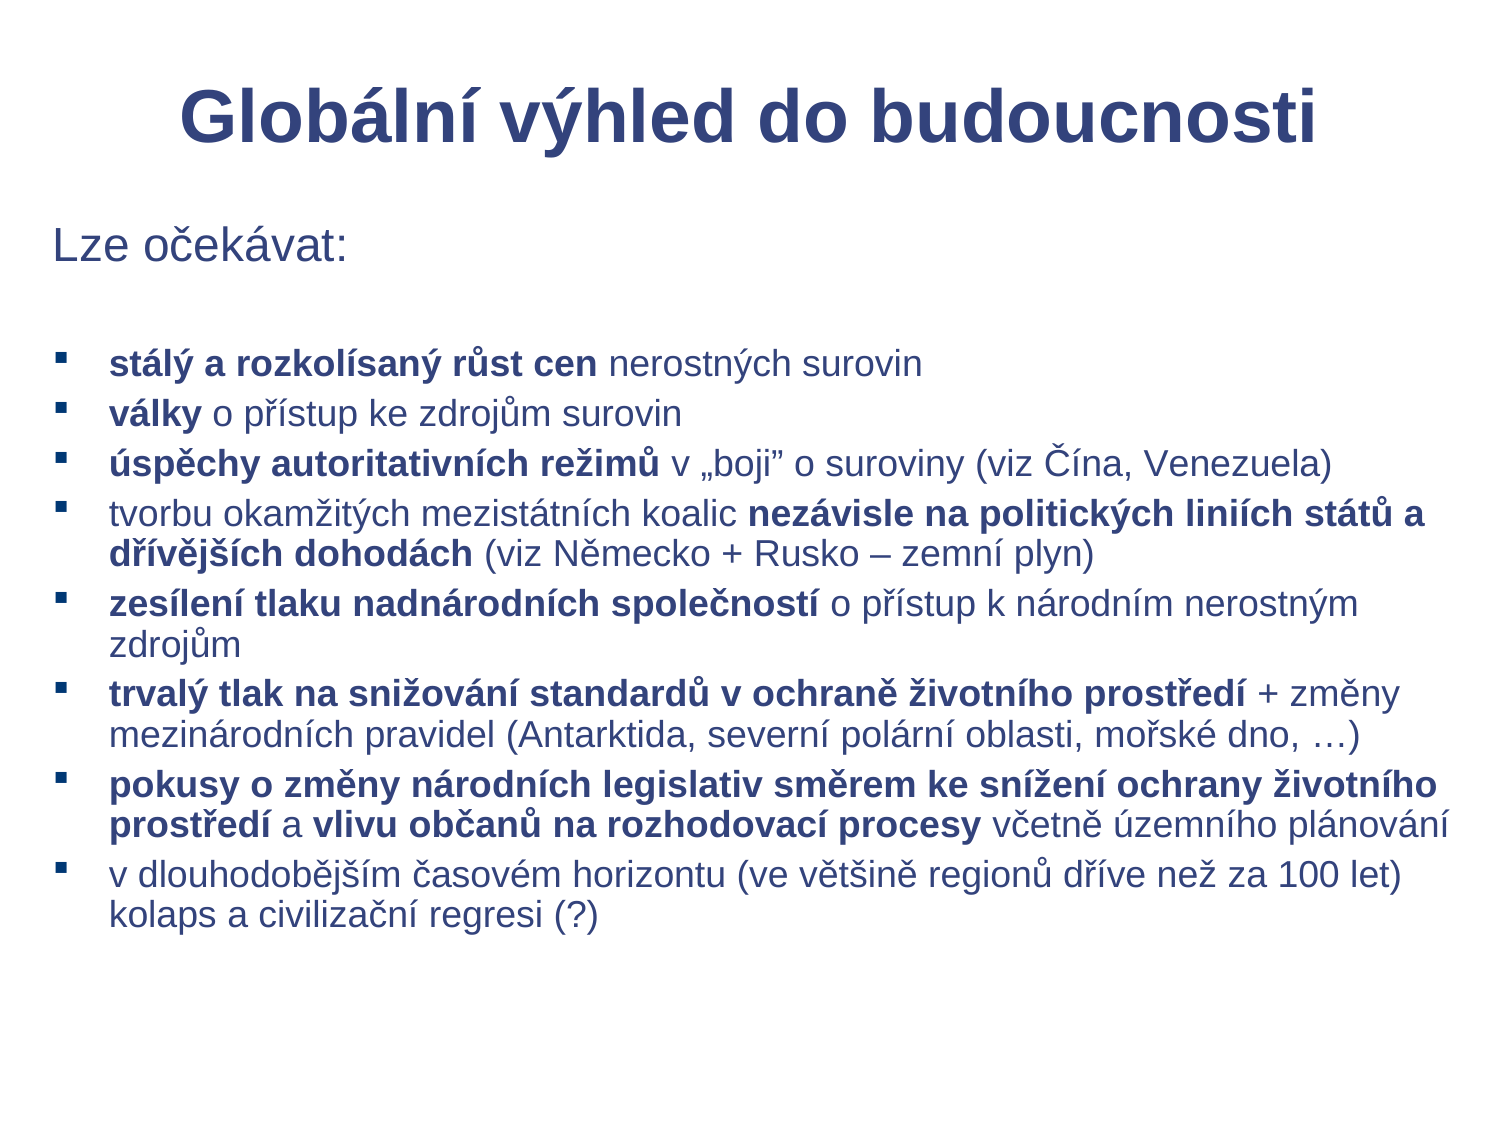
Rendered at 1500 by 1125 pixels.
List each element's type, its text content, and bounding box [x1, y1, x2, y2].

list Lze očekávat: stálý a rozkolísaný růst cen nerostných surovin války o přístup ke zdrojům surovin úspěchy autoritativních režimů v „boji” o suroviny (viz Čína, Venezuela) tvorbu okamžitých mezistátních koalic nezávisle na politických liniích států a dřívějších dohodách (viz Německo + Rusko – zemní plyn) zesílení tlaku nadnárodních společností o přístup k národním nerostným zdrojům trvalý tlak na snižování standardů v ochraně životního prostředí + změny mezinárodních pravidel (Antarktida, severní polární oblasti, mořské dno, …) pokusy o změny národních legislativ směrem ke snížení ochrany životního prostředí a vlivu občanů na rozhodovací procesy včetně územního plánování v dlouhodobějším časovém horizontu (ve většině regionů dříve než za 100 let) kolaps a civilizační regresi (?) [37, 212, 1500, 1051]
title Globální výhled do budoucnosti [112, 37, 1388, 188]
